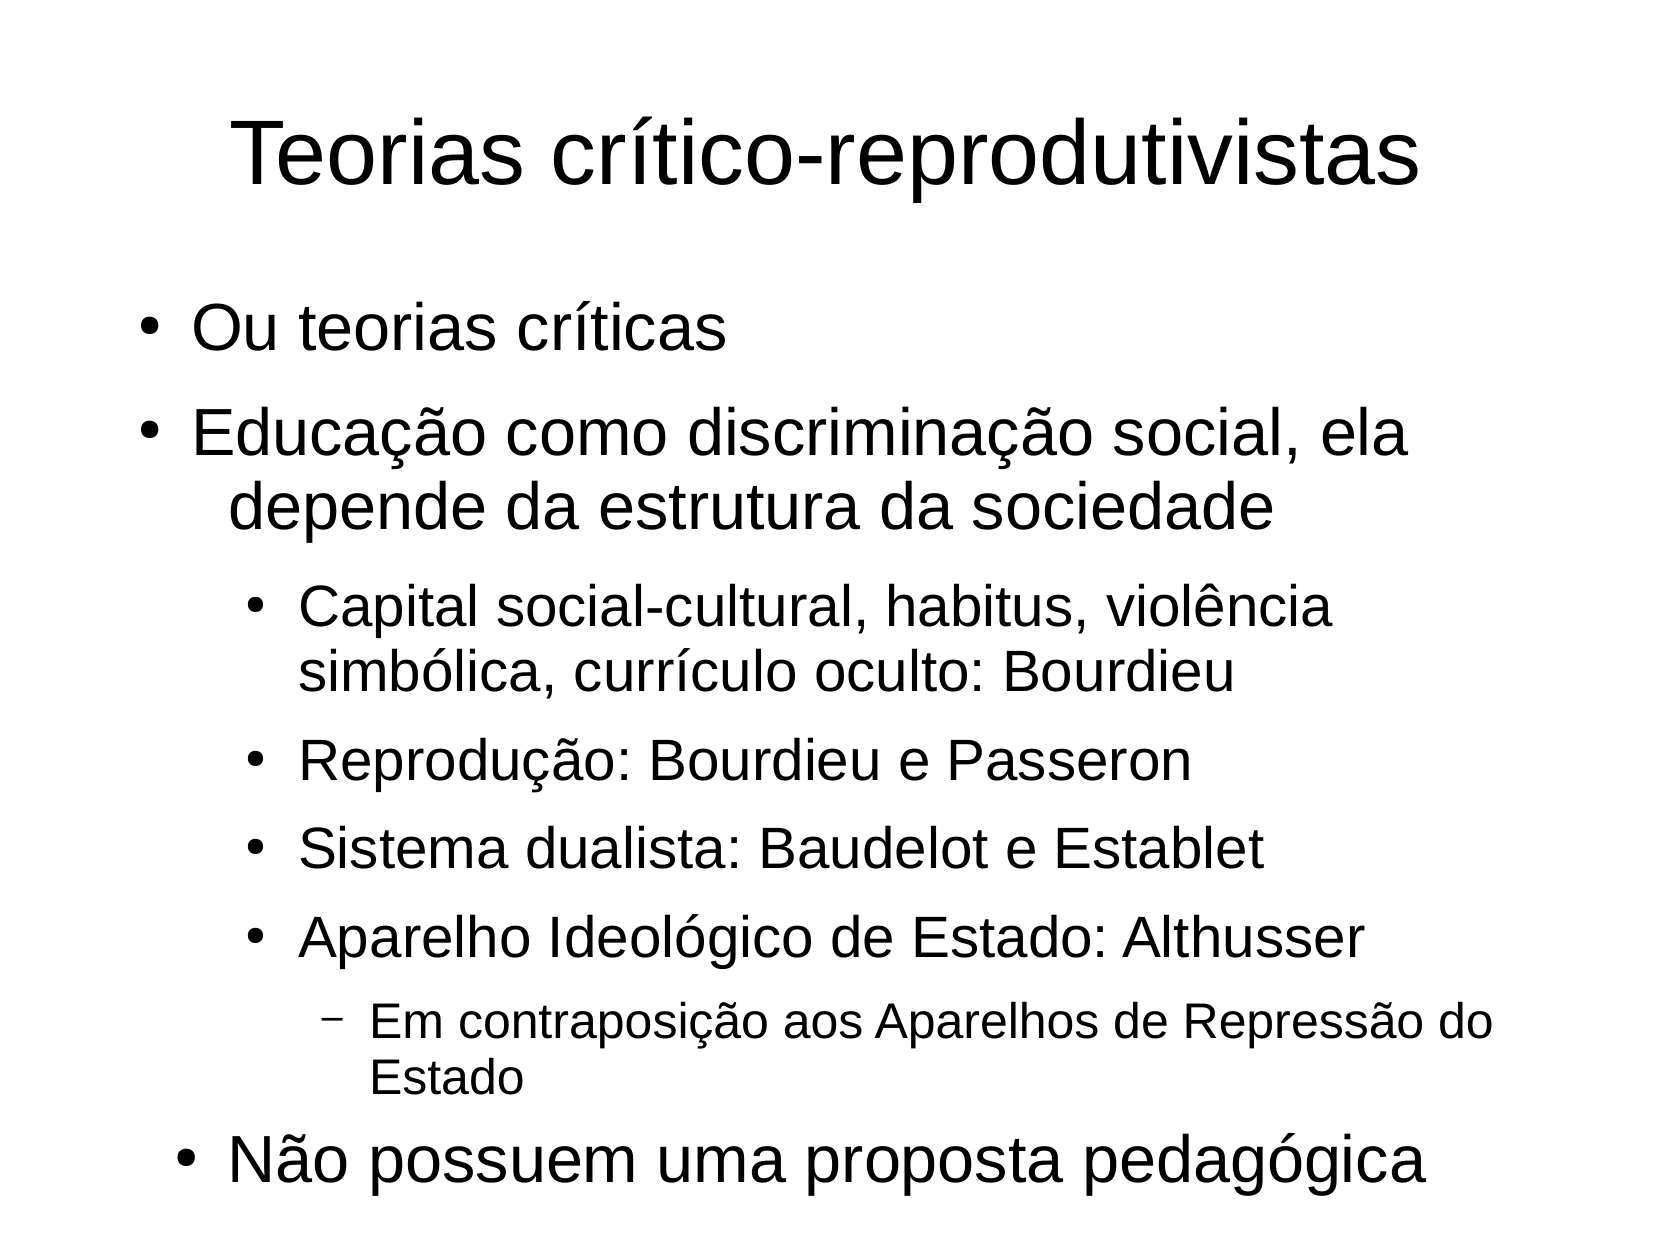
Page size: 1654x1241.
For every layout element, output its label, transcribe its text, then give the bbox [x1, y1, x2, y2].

list Ou teorias críticas Educação como discriminação social, ela depende da estrutura da sociedade Capital social-cultural, habitus, violência simbólica, currículo oculto: Bourdieu Reprodução: Bourdieu e Passeron Sistema dualista: Baudelot e Establet Aparelho Ideológico de Estado: Althusser Em contraposição aos Aparelhos de Repressão do Estado Não possuem uma proposta pedagógica [82, 290, 1571, 1198]
title Teorias crítico-reprodutivistas [82, 49, 1571, 257]
